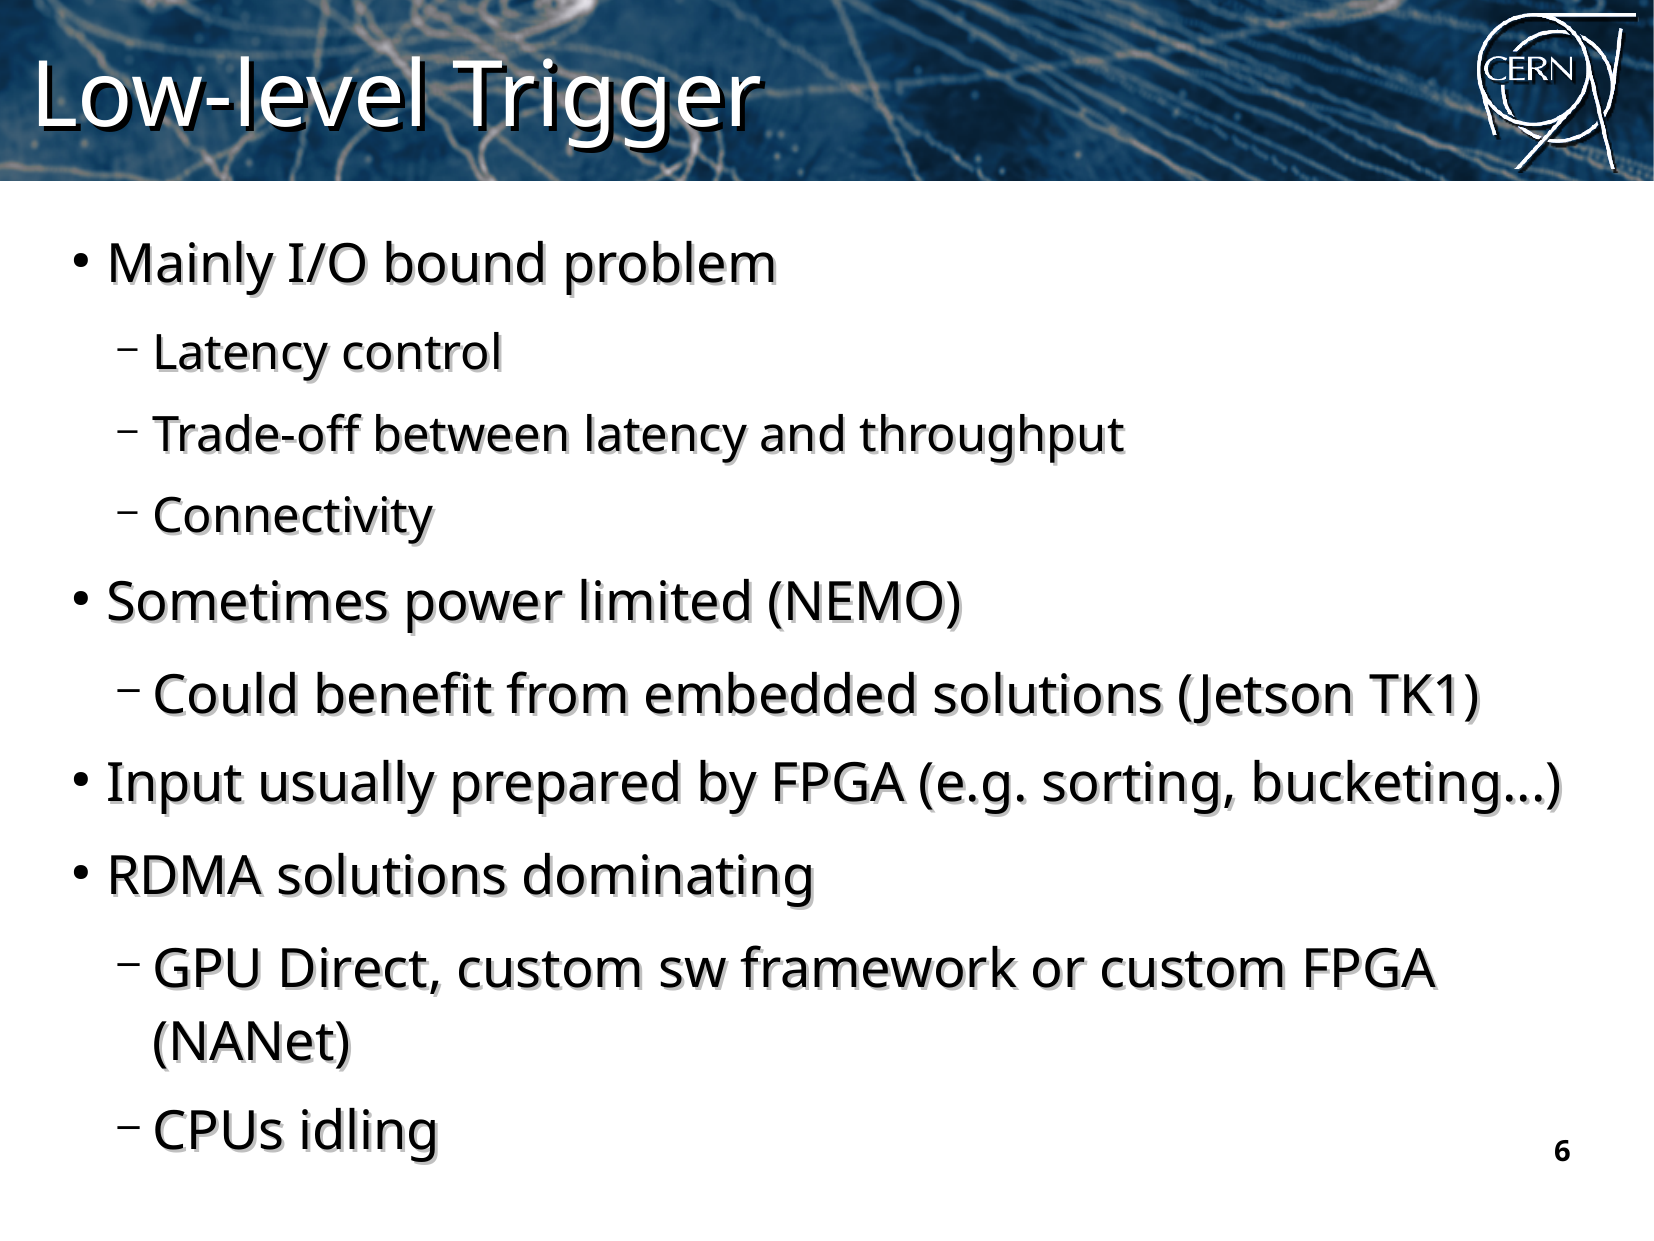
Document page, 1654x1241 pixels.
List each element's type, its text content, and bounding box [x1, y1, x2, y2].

title Low-level Trigger [30, 2, 1441, 181]
picture [0, 0, 1654, 181]
list Mainly I/O bound problem Latency control Trade-off between latency and throughput Connectivity Sometimes power limited (NEMO) Could benefit from embedded solutions (Jetson TK1) Input usually prepared by FPGA (e.g. sorting, bucketing...) RDMA solutions dominating GPU Direct, custom sw framework or custom FPGA (NANet) CPUs idling [60, 225, 1621, 1171]
